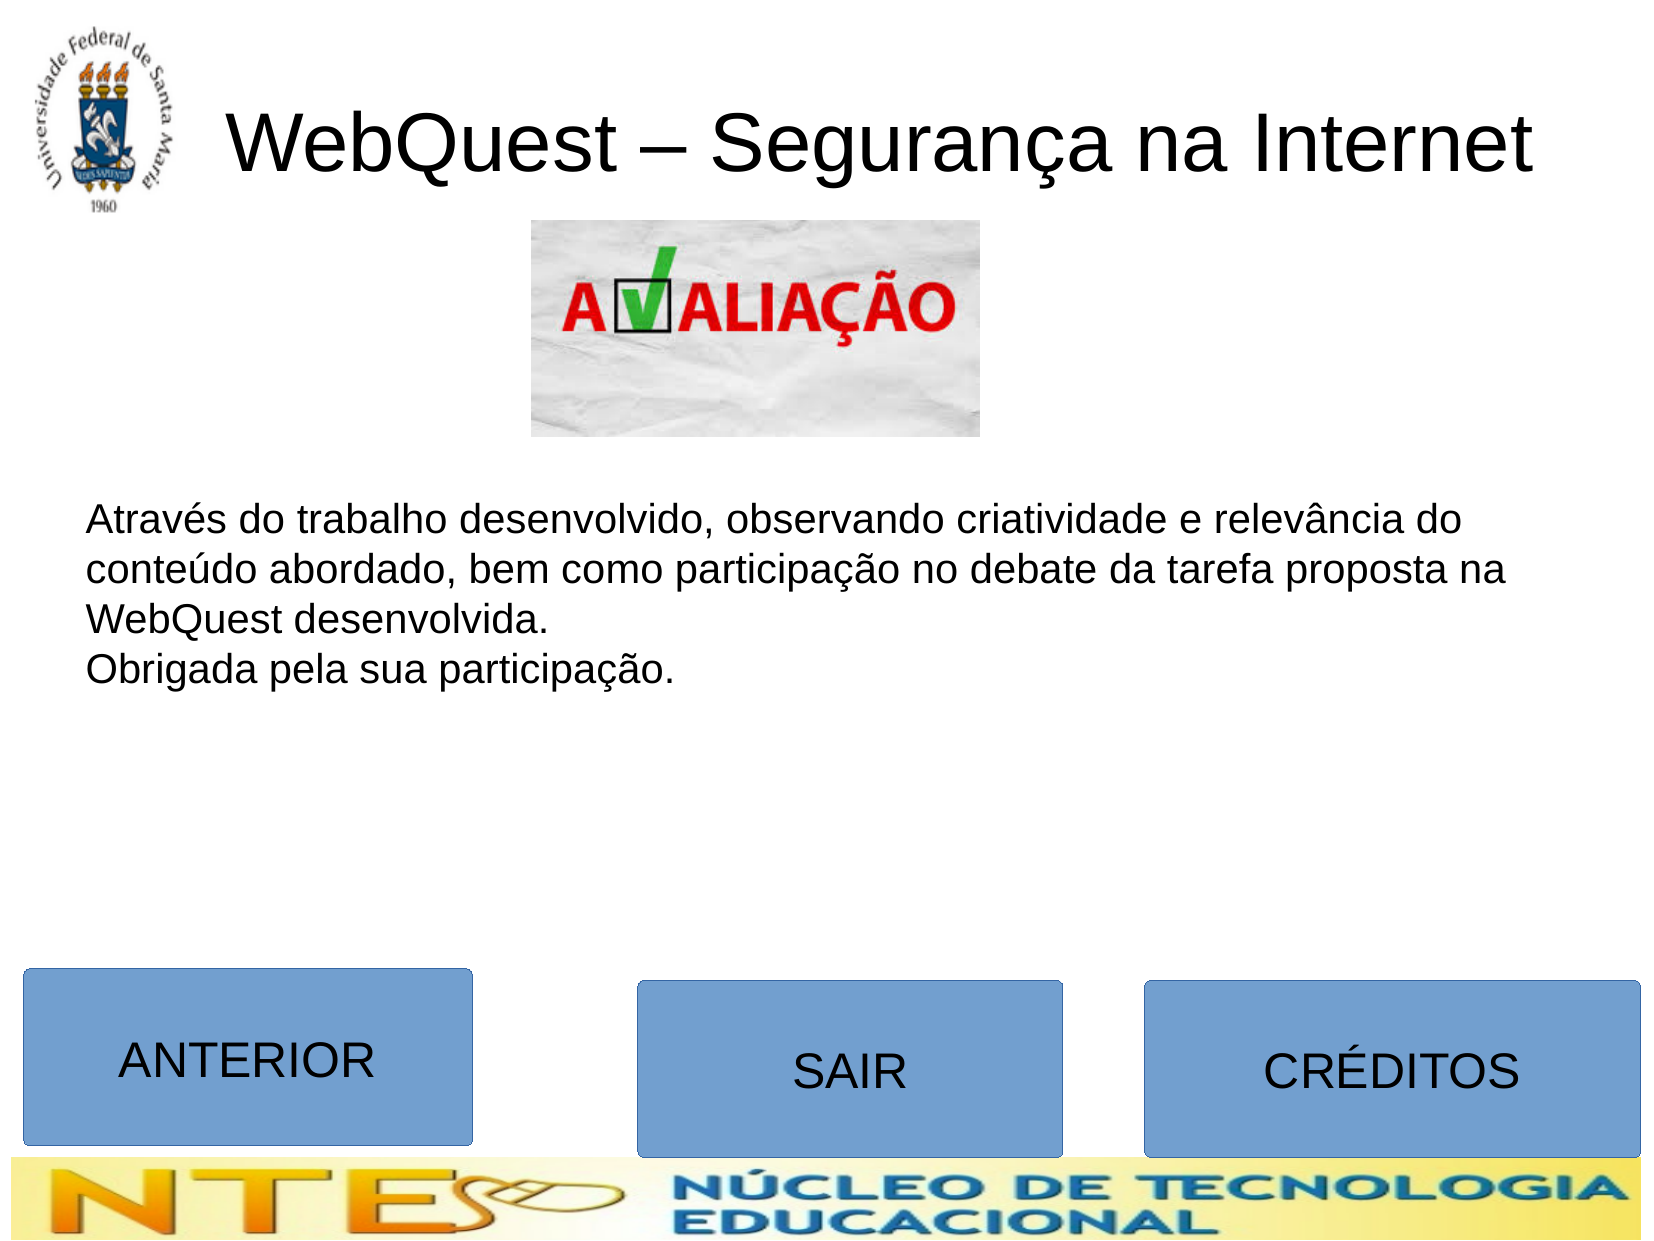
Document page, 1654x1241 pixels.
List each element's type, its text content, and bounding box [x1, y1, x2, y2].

text_box Através do trabalho desenvolvido, observando criatividade e relevância do conteúdo abordado, bem como participação no debate da tarefa proposta na WebQuest desenvolvida. Obrigada pela sua participação. [70, 484, 1630, 792]
text_box WebQuest – Segurança na Internet [189, 47, 1595, 229]
text_box ANTERIOR [23, 968, 473, 1146]
picture [11, 1157, 1641, 1240]
text_box SAIR [637, 980, 1063, 1158]
text_box CRÉDITOS [1144, 980, 1641, 1158]
picture [16, 15, 189, 229]
picture [531, 220, 980, 438]
